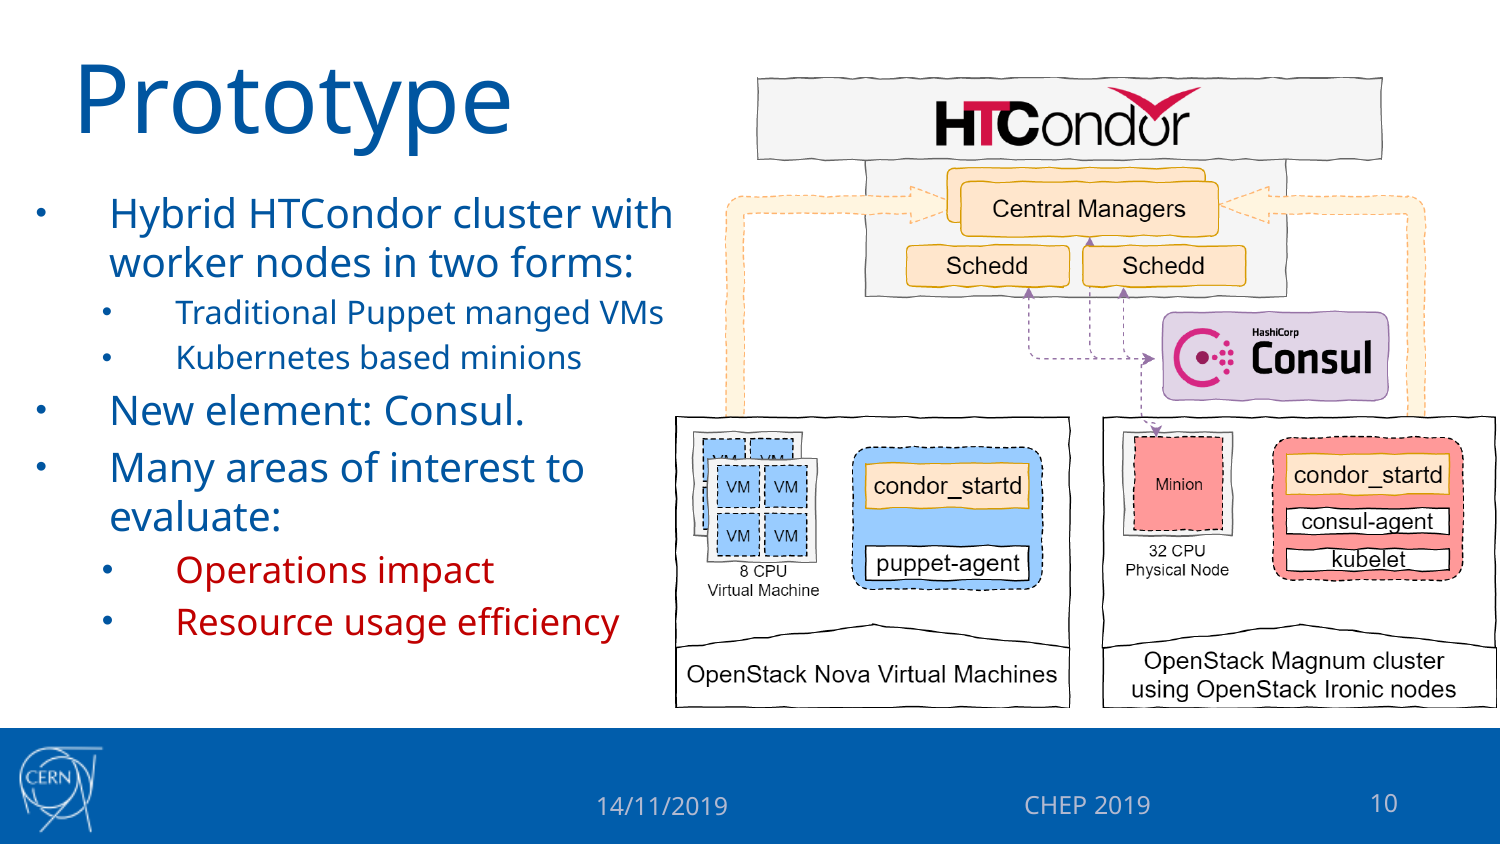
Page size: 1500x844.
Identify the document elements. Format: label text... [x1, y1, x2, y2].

title Prototype [65, 24, 1291, 166]
picture [675, 77, 1497, 709]
slide_number 14/11/2019 [487, 782, 838, 828]
list Hybrid HTCondor cluster with worker nodes in two forms: Traditional Puppet manged VMs Kubernetes based minions New element: Consul. Many areas of interest to evaluate: Operations impact Resource usage efficiency [15, 180, 691, 736]
slide_number <number> [1342, 782, 1425, 827]
footer CHEP 2019 [850, 782, 1326, 827]
